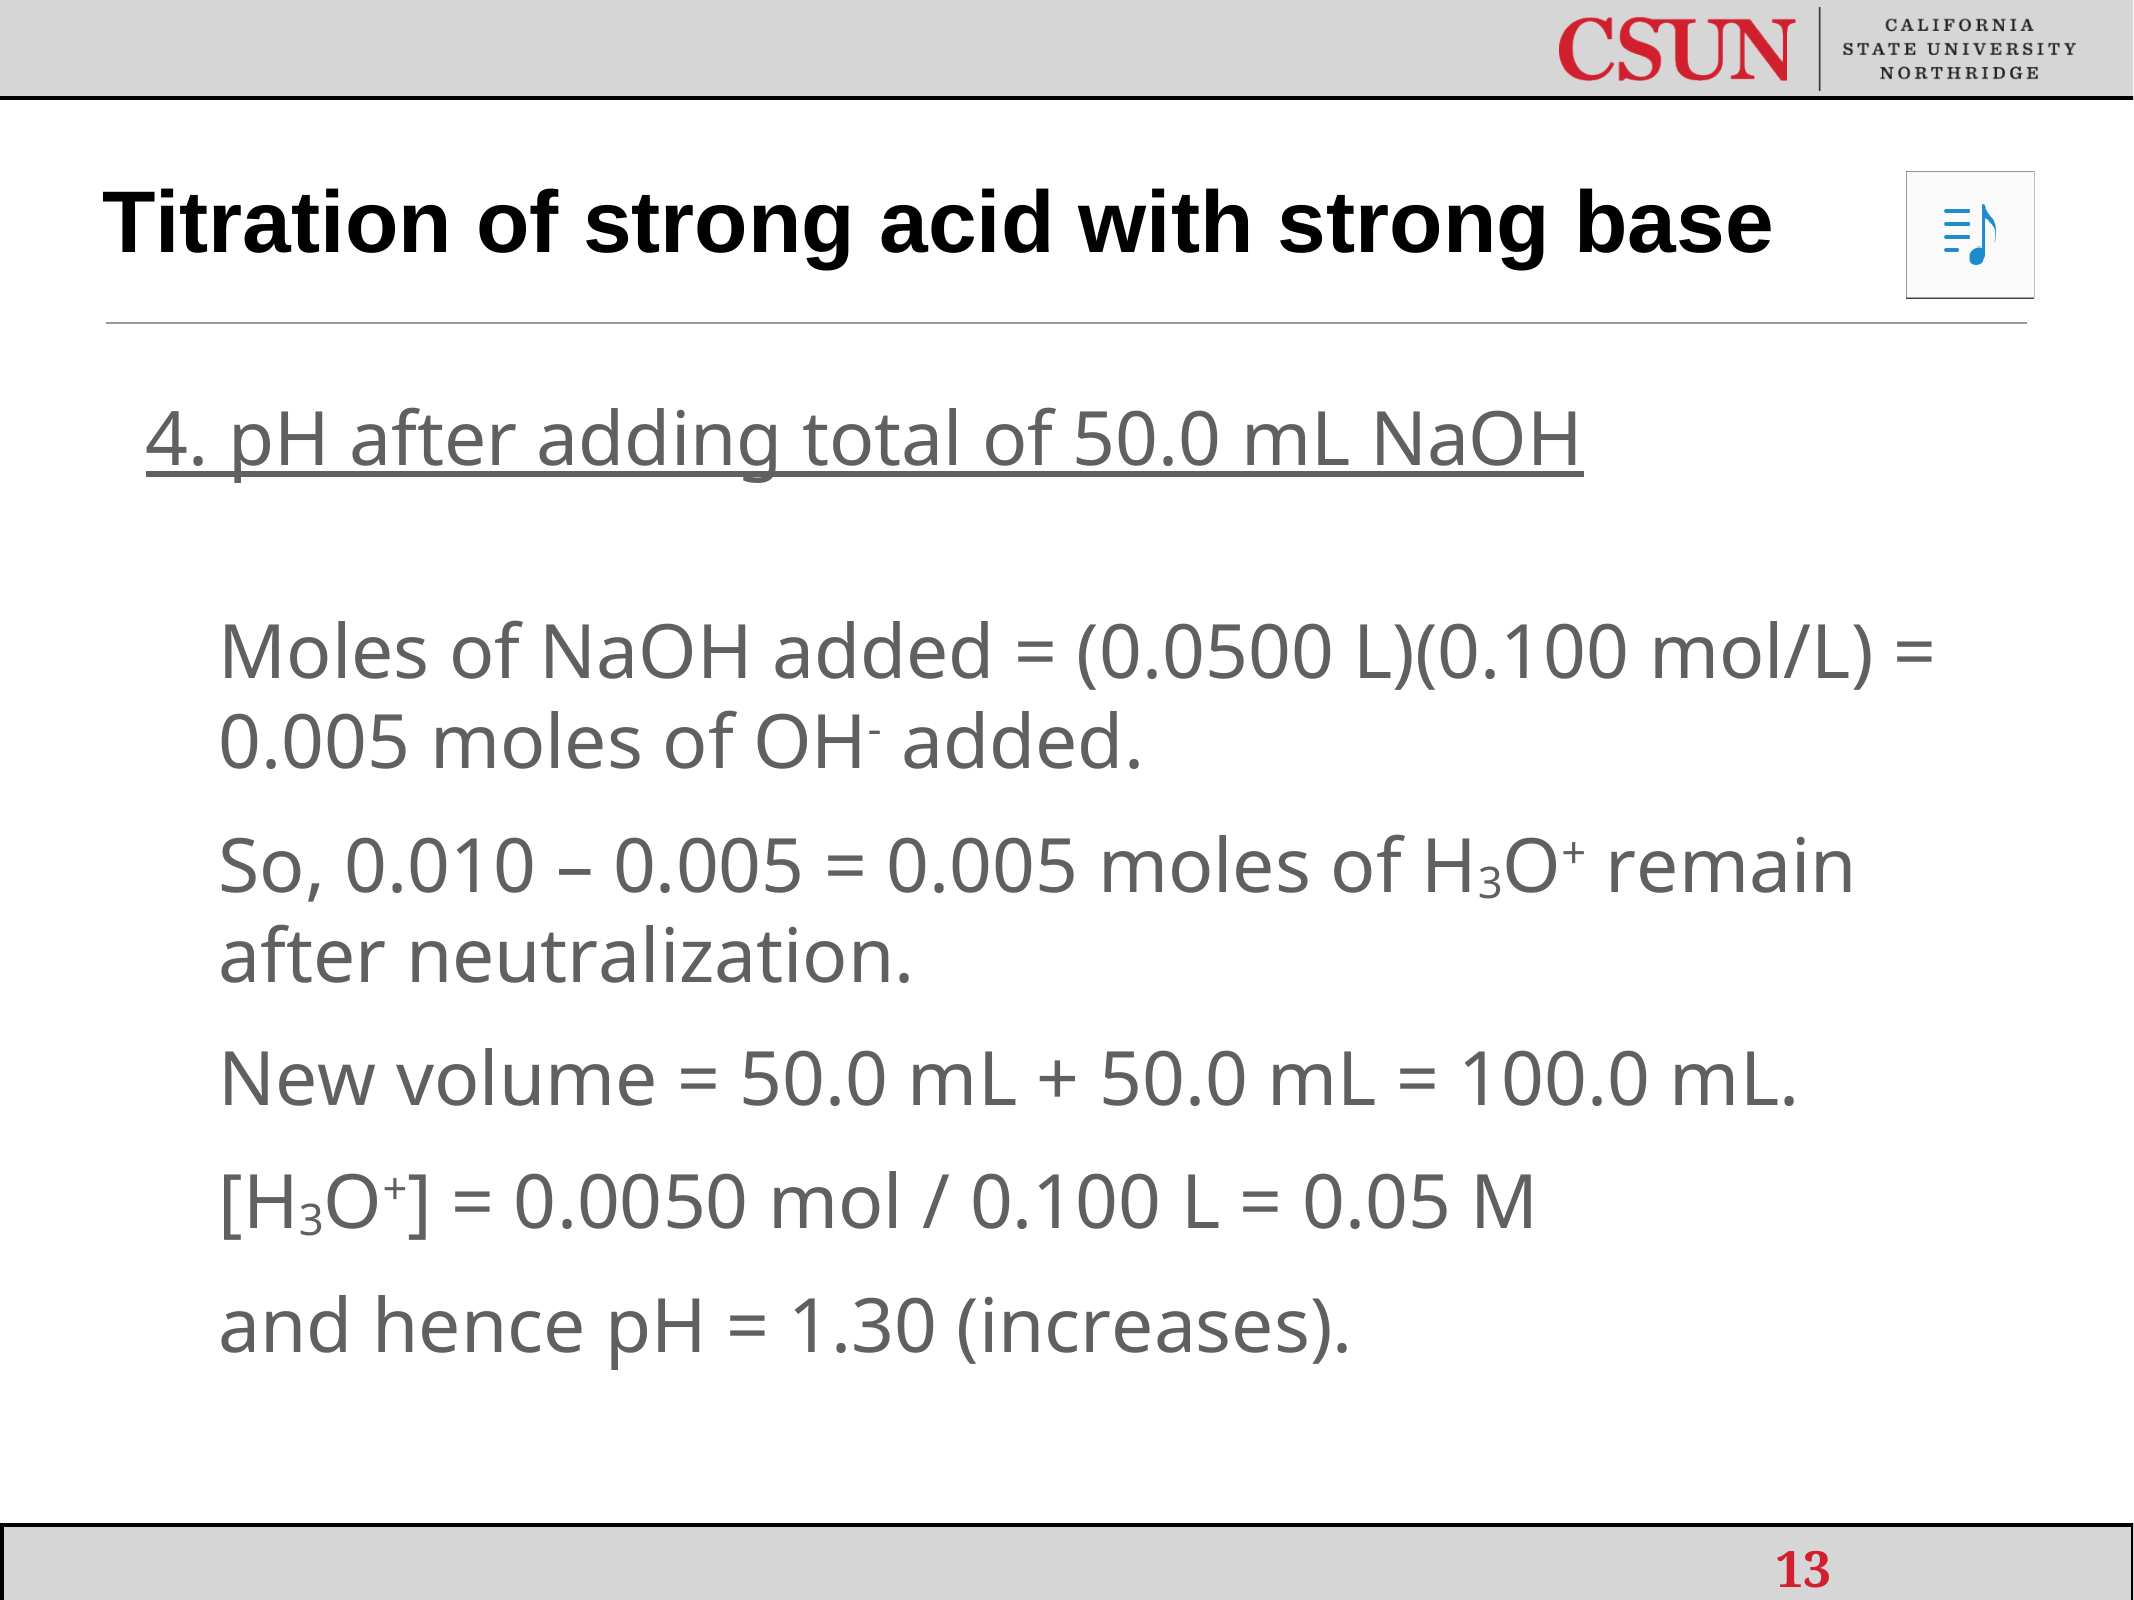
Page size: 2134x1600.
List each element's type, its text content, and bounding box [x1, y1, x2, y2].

title Titration of strong acid with strong base [93, 150, 2134, 279]
text_box [1905, 170, 2035, 301]
list 4. pH after adding total of 50.0 mL NaOH Moles of NaOH added = (0.0500 L)(0.100 mol/L) = 0.005 moles of OH- added. So, 0.010 – 0.005 = 0.005 moles of H3O+ remain after neutralization. New volume = 50.0 mL + 50.0 mL = 100.0 mL. [H3O+] = 0.0050 mol / 0.100 L = 0.05 M and hence pH = 1.30 (increases). [93, 382, 2040, 1479]
picture [1559, 7, 2076, 91]
